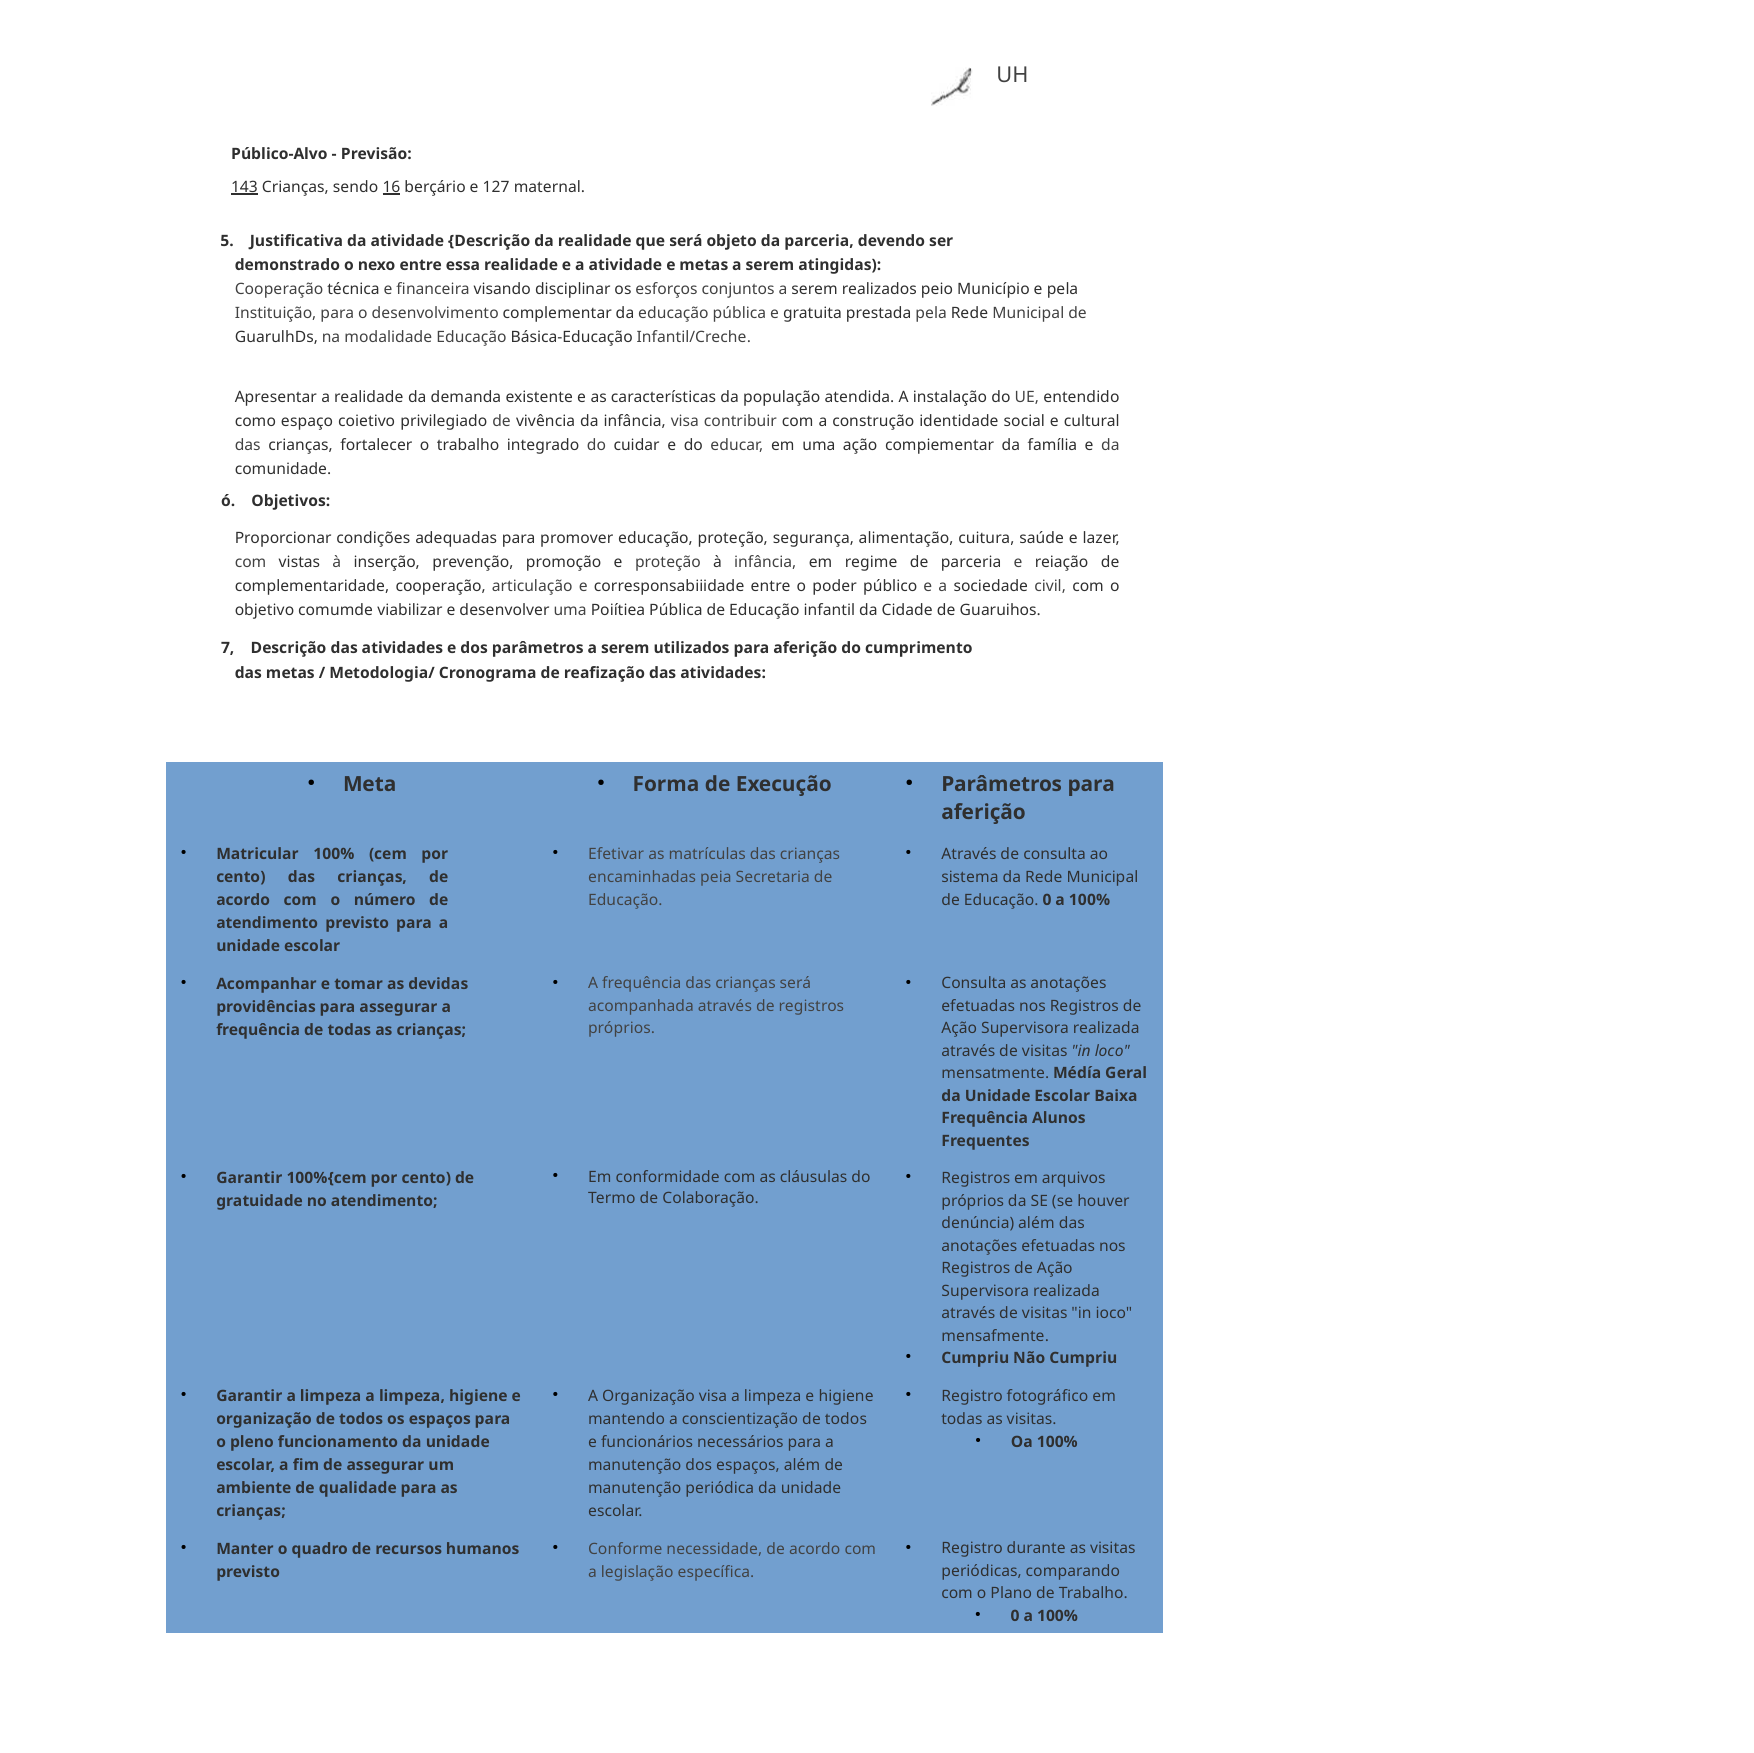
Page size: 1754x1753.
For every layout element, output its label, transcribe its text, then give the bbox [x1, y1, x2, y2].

table_cell Em conformidade com as cláusulas do Termo de Colaboração. [538, 1158, 891, 1376]
table_cell Registro durante as visitas periódicas, comparando com o Plano de Trabalho. 0 a 100% [891, 1529, 1163, 1633]
table_header Parâmetros para aferição [891, 762, 1163, 833]
table_cell Registro fotográfico em todas as visitas. Oa 100% [891, 1376, 1163, 1529]
table_cell Matricular 100% (cem por cento) das crianças, de acordo com o número de atendimento previsto para a unidade escolar [166, 833, 538, 963]
text_box Público-Alvo - Previsão: 143 Crianças, sendo 16 berçário e 127 maternal. [231, 144, 620, 206]
table_cell Acompanhar e tomar as devidas providências para assegurar a frequência de todas as crianças; [166, 963, 538, 1158]
table_cell Garantir a limpeza a limpeza, higiene e organização de todos os espaços para o pleno funcionamento da unidade escolar, a fim de assegurar um ambiente de qualidade para as crianças; [166, 1376, 538, 1529]
text_box Apresentar a realidade da demanda existente e as características da população atendida. A instalação do UE, entendido como espaço coietivo privilegiado de vivência da infância, visa contribuir com a construção identidade social e cultural das crianças, fortalecer o trabalho integrado do cuidar e do educar, em uma ação compiementar da família e da comunidade. ó. Objetivos: Proporcionar condições adequadas para promover educação, proteção, segurança, alimentação, cuitura, saúde e lazer, com vistas à inserção, prevenção, promoção e proteção à infância, em regime de parceria e reiação de complementaridade, cooperação, articulação e corresponsabiiidade entre o poder público e a sociedade civil, com o objetivo comumde viabilizar e desenvolver uma Poiítiea Pública de Educação infantil da Cidade de Guaruihos. 7, Descrição das atividades e dos parâmetros a serem utilizados para aferição do cumprimento das metas / Metodologia/ Cronograma de reafização das atividades: [221, 381, 1129, 708]
table_cell Efetivar as matrículas das crianças encaminhadas peia Secretaria de Educação. [538, 833, 891, 963]
table_cell Registros em arquivos próprios da SE (se houver denúncia) além das anotações efetuadas nos Registros de Ação Supervisora realizada através de visitas "in ioco" mensafmente. Cumpriu Não Cumpriu [891, 1158, 1163, 1376]
table_cell Consulta as anotações efetuadas nos Registros de Ação Supervisora realizada através de visitas "in loco" mensatmente. Médía Geral da Unidade Escolar Baixa Frequência Alunos Frequentes [891, 963, 1163, 1158]
table_cell A frequência das crianças será acompanhada através de registros próprios. [538, 963, 891, 1158]
table_cell A Organização visa a limpeza e higiene mantendo a conscientização de todos e funcionários necessários para a manutenção dos espaços, além de manutenção periódica da unidade escolar. [538, 1376, 891, 1529]
table_cell Através de consulta ao sistema da Rede Municipal de Educação. 0 a 100% [891, 833, 1163, 963]
table_cell Garantir 100%{cem por cento) de gratuidade no atendimento; [166, 1158, 538, 1376]
table_header Forma de Execução [538, 762, 891, 833]
table_cell Manter o quadro de recursos humanos previsto [166, 1529, 538, 1633]
table_cell Conforme necessidade, de acordo com a legislação específica. [538, 1529, 891, 1633]
table_header Meta [166, 762, 538, 833]
picture [931, 67, 973, 106]
text_box 5. Justificativa da atividade {Descrição da realidade que será objeto da parceria, devendo ser demonstrado o nexo entre essa realidade e a atividade e metas a serem atingidas): Cooperação técnica e financeira visando disciplinar os esforços conjuntos a serem realizados peio Município e pela Instituição, para o desenvolvimento complementar da educação pública e gratuita prestada pela Rede Municipal de GuarulhDs, na modalidade Educação Básica-Educação Infantil/Creche. [221, 225, 1127, 348]
text_box UH [996, 60, 1155, 147]
